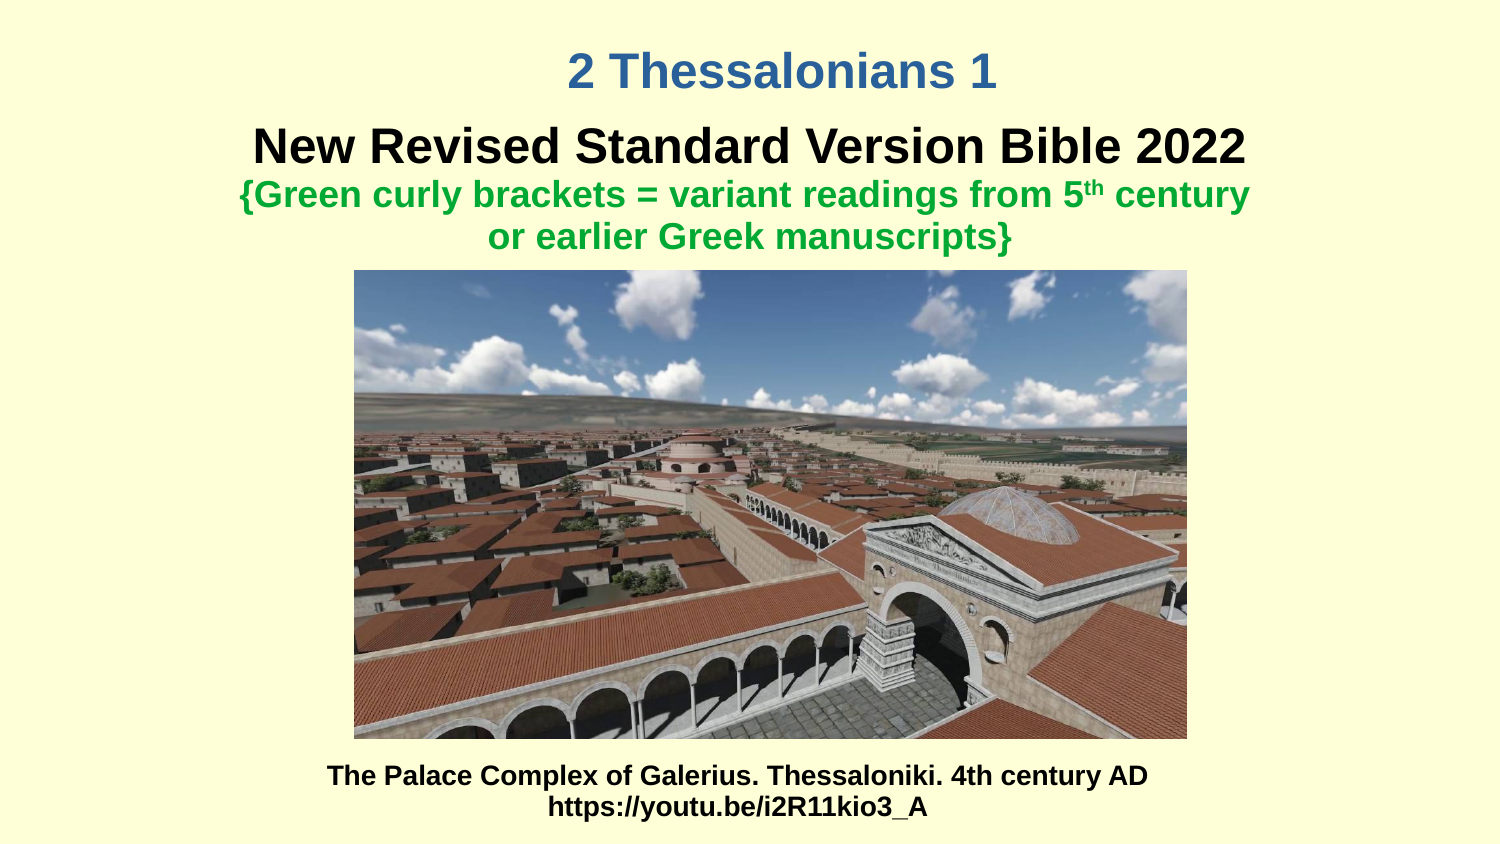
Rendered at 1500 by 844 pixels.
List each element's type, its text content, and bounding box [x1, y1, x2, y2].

picture [354, 270, 1187, 739]
text_box The Palace Complex of Galerius. Thessaloniki. 4th century AD https://youtu.be/i2R11kio3_A [88, 753, 1388, 844]
text_box 2 Thessalonians 1 [118, 35, 1447, 107]
text_box New Revised Standard Version Bible 2022 {Green curly brackets = variant readings from 5th century or earlier Greek manuscripts} [0, 110, 1500, 266]
